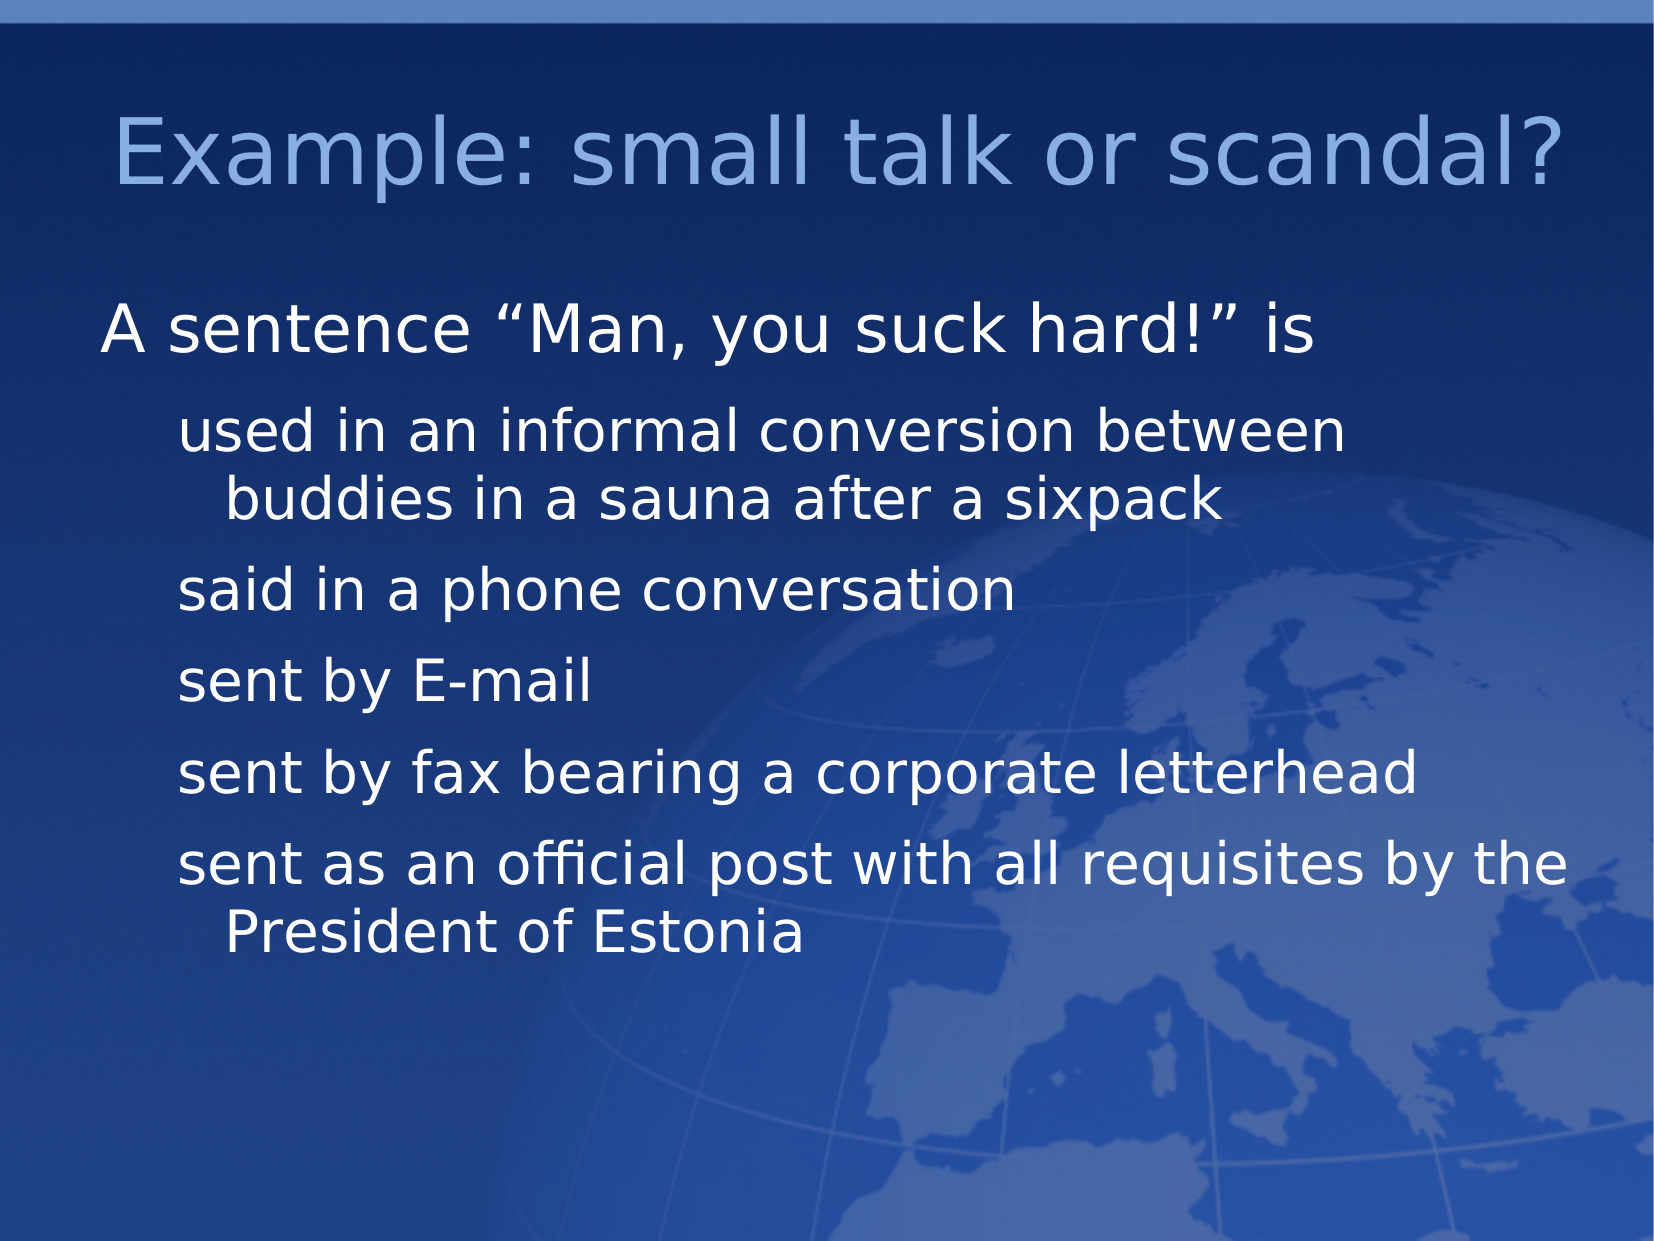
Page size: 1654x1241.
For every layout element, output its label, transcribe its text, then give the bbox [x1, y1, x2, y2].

list A sentence “Man, you suck hard!” is used in an informal conversion between buddies in a sauna after a sixpack said in a phone conversation sent by E-mail sent by fax bearing a corporate letterhead sent as an official post with all requisites by the President of Estonia [82, 290, 1571, 1094]
title Example: small talk or scandal? [82, 49, 1571, 257]
picture [0, 0, 1654, 1241]
